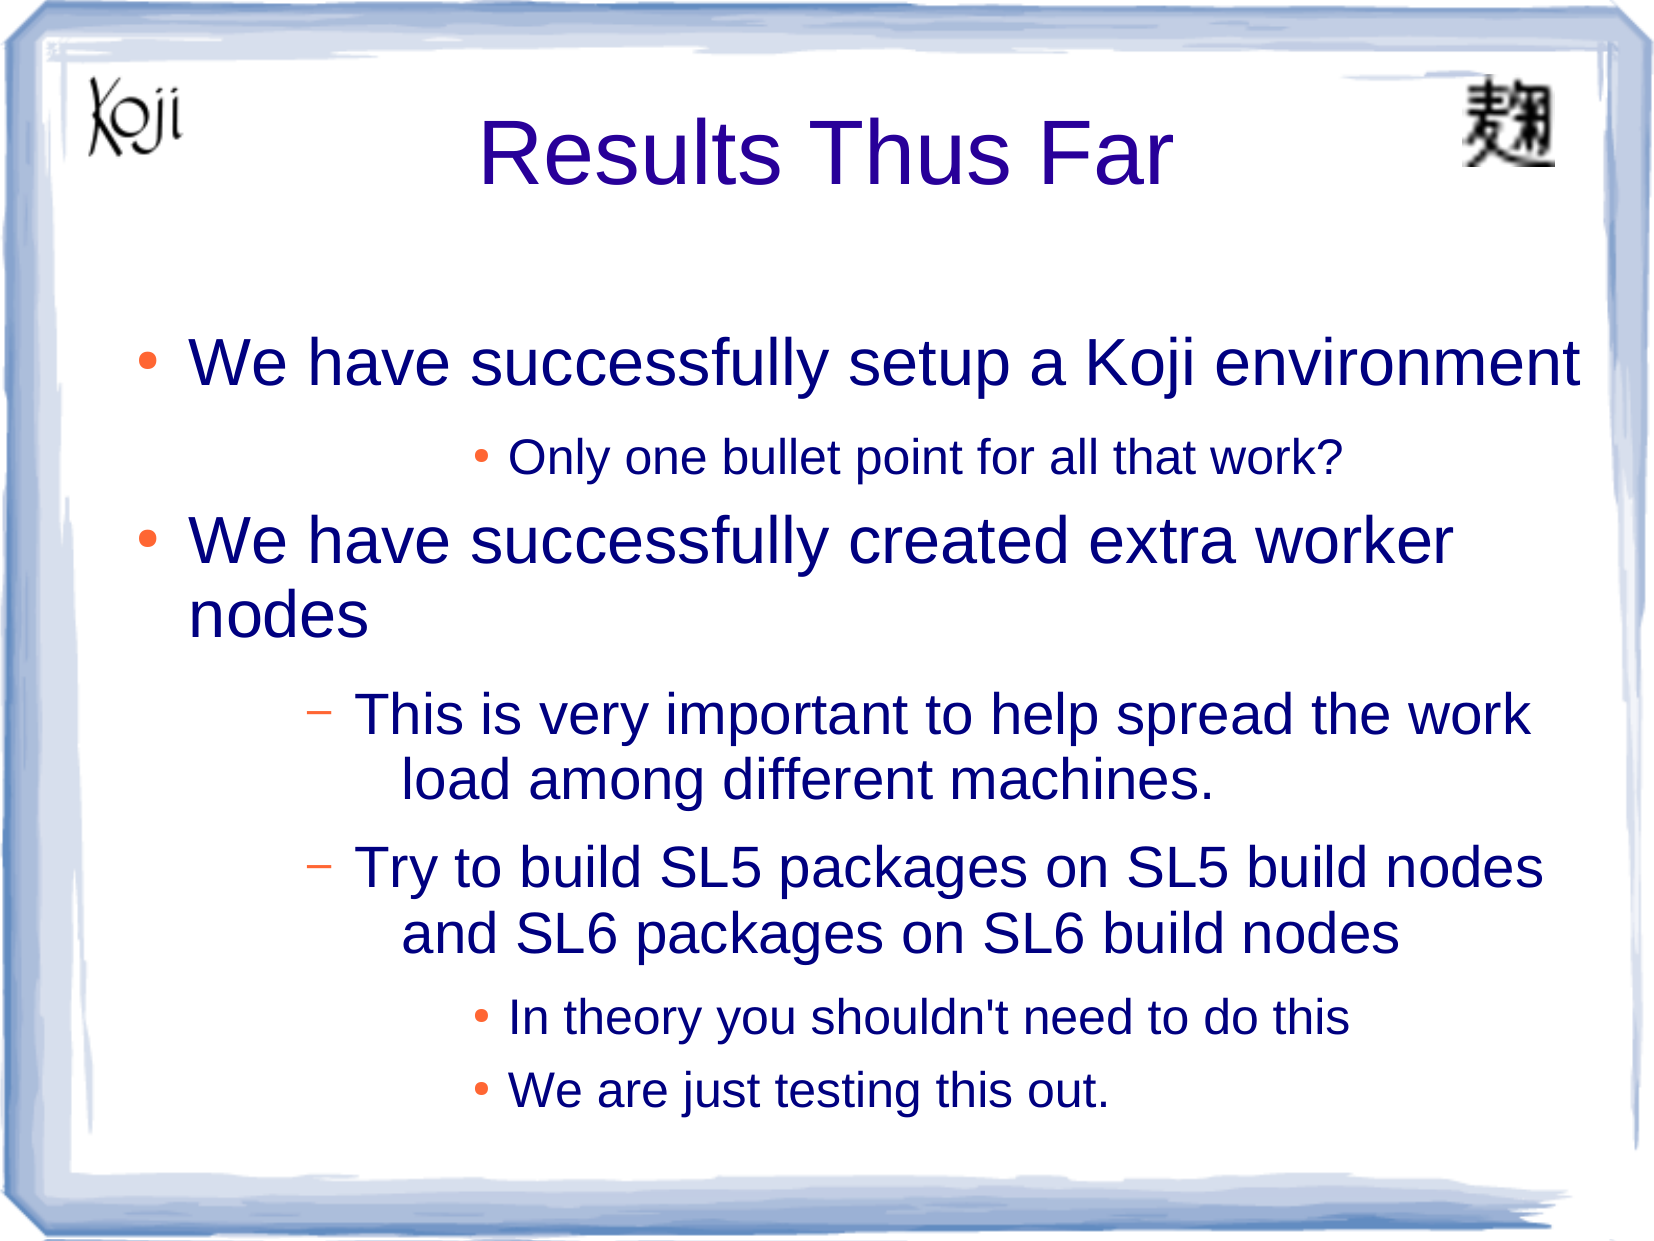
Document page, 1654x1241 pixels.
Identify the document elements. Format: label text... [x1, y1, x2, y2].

title Results Thus Far [82, 49, 1571, 257]
list We have successfully setup a Koji environment Only one bullet point for all that work? We have successfully created extra worker nodes This is very important to help spread the work load among different machines. Try to build SL5 packages on SL5 build nodes and SL6 packages on SL6 build nodes In theory you shouldn't need to do this We are just testing this out. [118, 324, 1613, 1119]
picture [0, 0, 1654, 1241]
